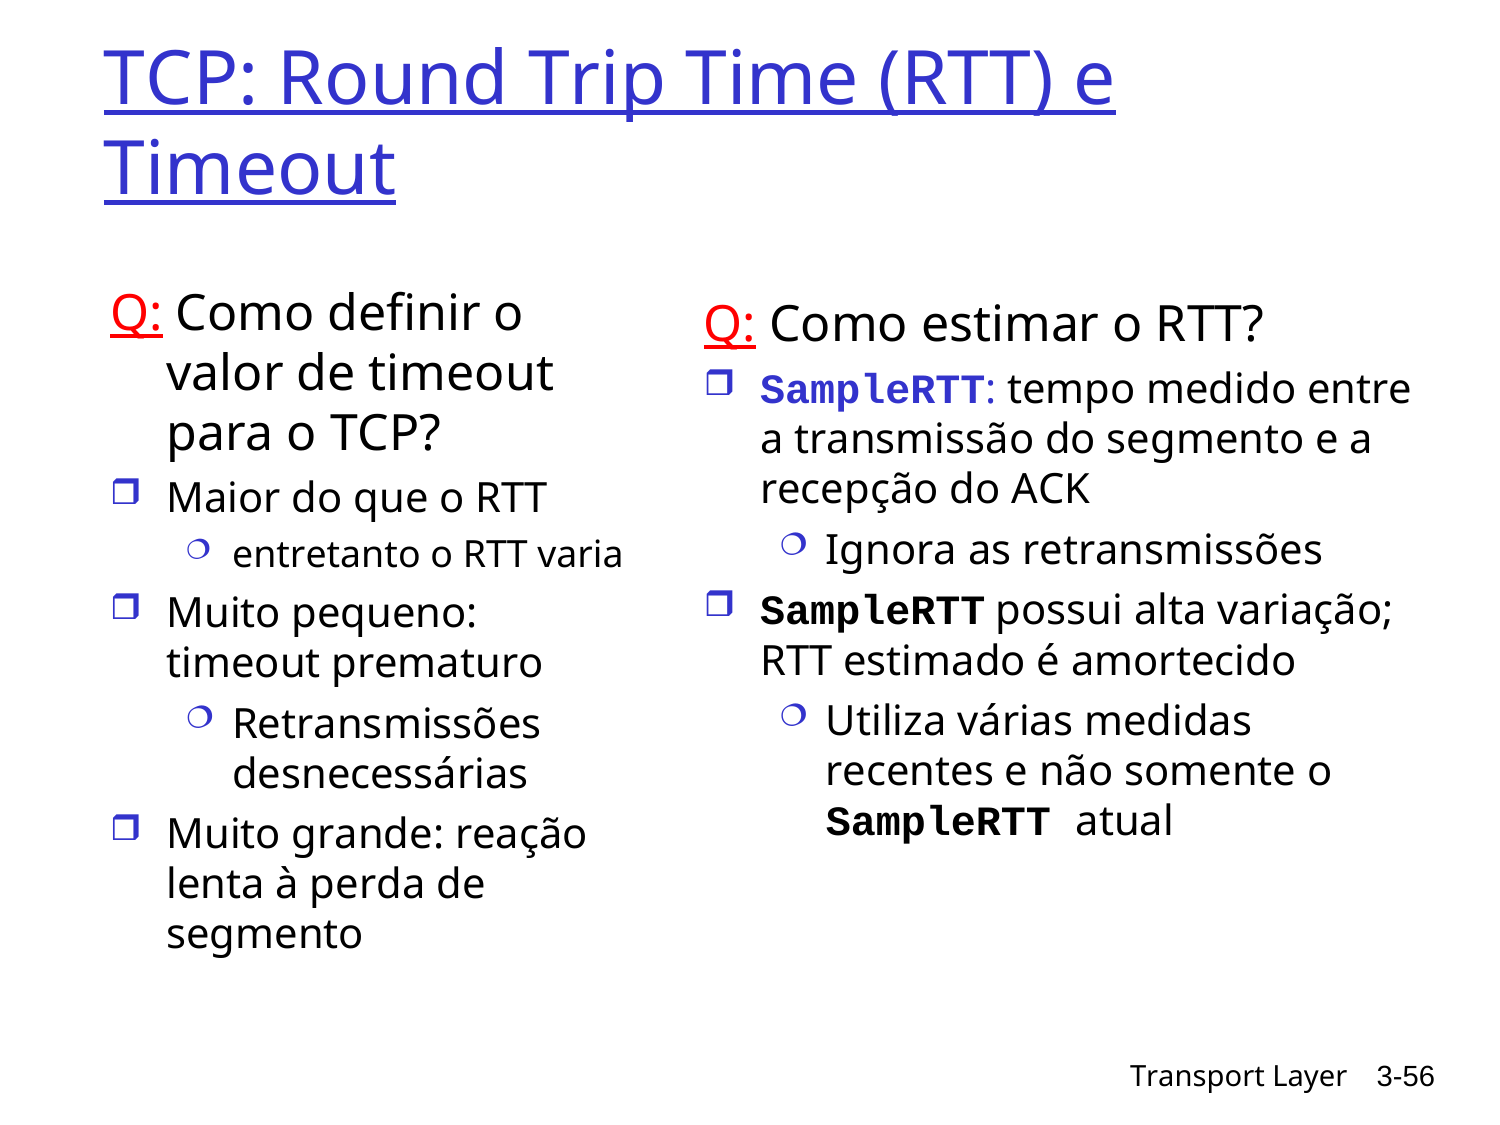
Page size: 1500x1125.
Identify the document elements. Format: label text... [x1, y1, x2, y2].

title TCP: Round Trip Time (RTT) e Timeout [89, 21, 1365, 210]
text_box 3-<número> [1339, 1050, 1451, 1125]
list Q: Como estimar o RTT? SampleRTT: tempo medido entre a transmissão do segmento e a recepção do ACK Ignora as retransmissões SampleRTT possui alta variação; RTT estimado é amortecido Utiliza várias medidas recentes e não somente o SampleRTT atual [688, 284, 1429, 1047]
list Q: Como definir o valor de timeout para o TCP? Maior do que o RTT entretanto o RTT varia Muito pequeno: timeout prematuro Retransmissões desnecessárias Muito grande: reação lenta à perda de segmento [95, 273, 650, 1036]
text_box Transport Layer [887, 1050, 1339, 1125]
